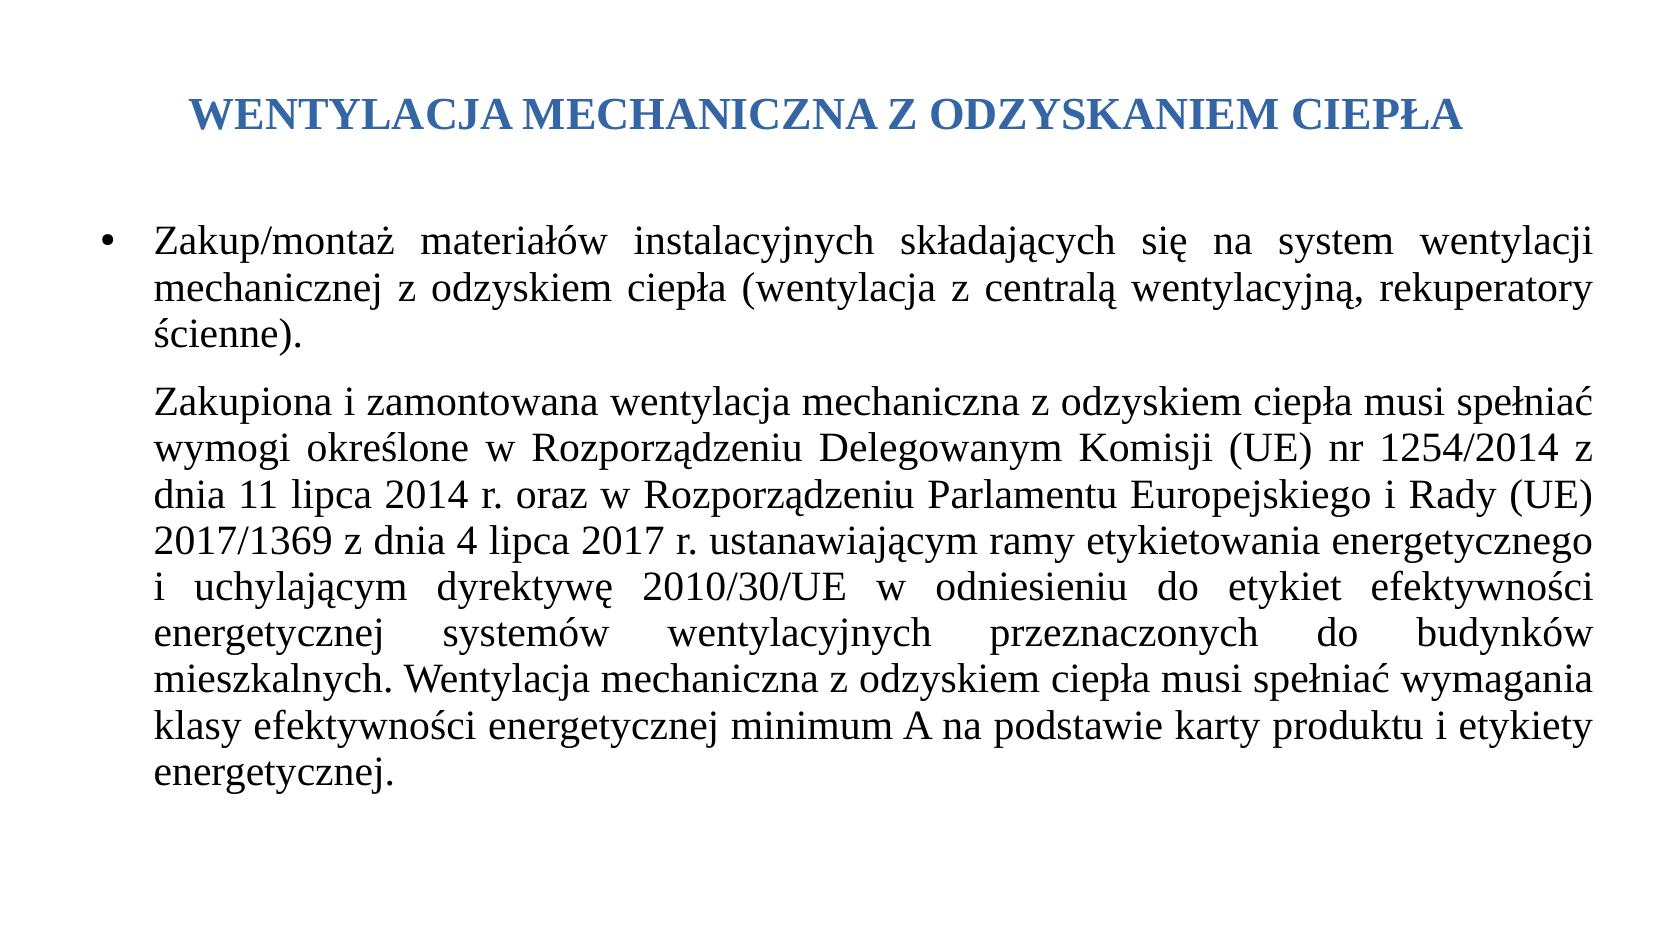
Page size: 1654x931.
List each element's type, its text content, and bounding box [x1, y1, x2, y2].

title WENTYLACJA MECHANICZNA Z ODZYSKANIEM CIEPŁA [82, 37, 1571, 193]
list Zakup/montaż materiałów instalacyjnych składających się na system wentylacji mechanicznej z odzyskiem ciepła (wentylacja z centralą wentylacyjną, rekuperatory ścienne). Zakupiona i zamontowana wentylacja mechaniczna z odzyskiem ciepła musi spełniać wymogi określone w Rozporządzeniu Delegowanym Komisji (UE) nr 1254/2014 z dnia 11 lipca 2014 r. oraz w Rozporządzeniu Parlamentu Europejskiego i Rady (UE) 2017/1369 z dnia 4 lipca 2017 r. ustanawiającym ramy etykietowania energetycznego i uchylającym dyrektywę 2010/30/UE w odniesieniu do etykiet efektywności energetycznej systemów wentylacyjnych przeznaczonych do budynków mieszkalnych. Wentylacja mechaniczna z odzyskiem ciepła musi spełniać wymagania klasy efektywności energetycznej minimum A na podstawie karty produktu i etykiety energetycznej. [82, 217, 1595, 886]
